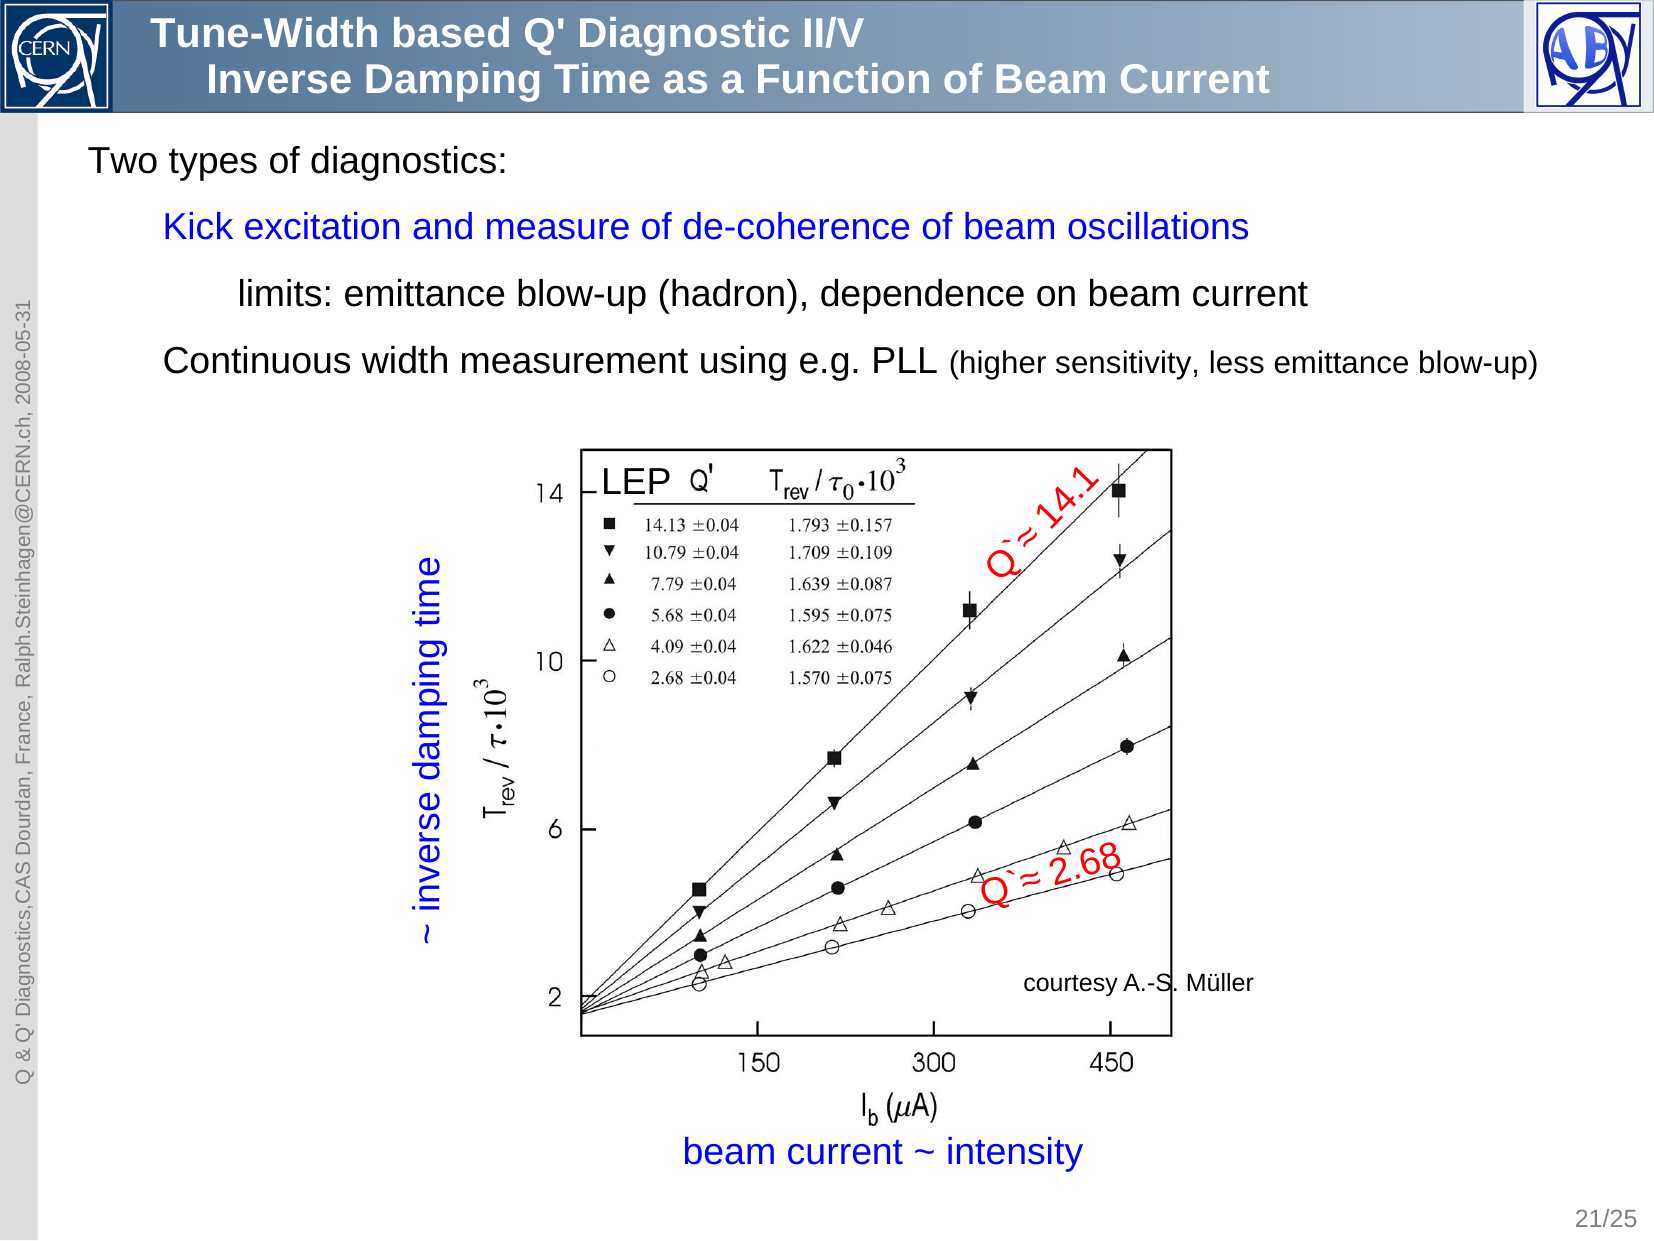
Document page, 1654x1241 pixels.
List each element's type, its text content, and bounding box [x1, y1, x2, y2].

text_box courtesy A.-S. Müller [1008, 961, 1269, 1005]
text_box Q`≈ 2.68 [958, 820, 1143, 927]
picture [461, 412, 1197, 1157]
text_box ~ inverse damping time [397, 542, 455, 960]
text_box LEP [586, 452, 687, 510]
list Two types of diagnostics: Kick excitation and measure of de-coherence of beam oscillations limits: emittance blow-up (hadron), dependence on beam current Continuous width measurement using e.g. PLL (higher sensitivity, less emittance blow-up) [87, 137, 1593, 1160]
picture [1535, 1, 1642, 108]
picture [0, 0, 113, 113]
text_box Q`≈ 14.1 [960, 439, 1123, 606]
text_box beam current ~ intensity [667, 1123, 1098, 1181]
title Tune-Width based Q' Diagnostic II/V Inverse Damping Time as a Function of Beam Current [150, 7, 1514, 106]
